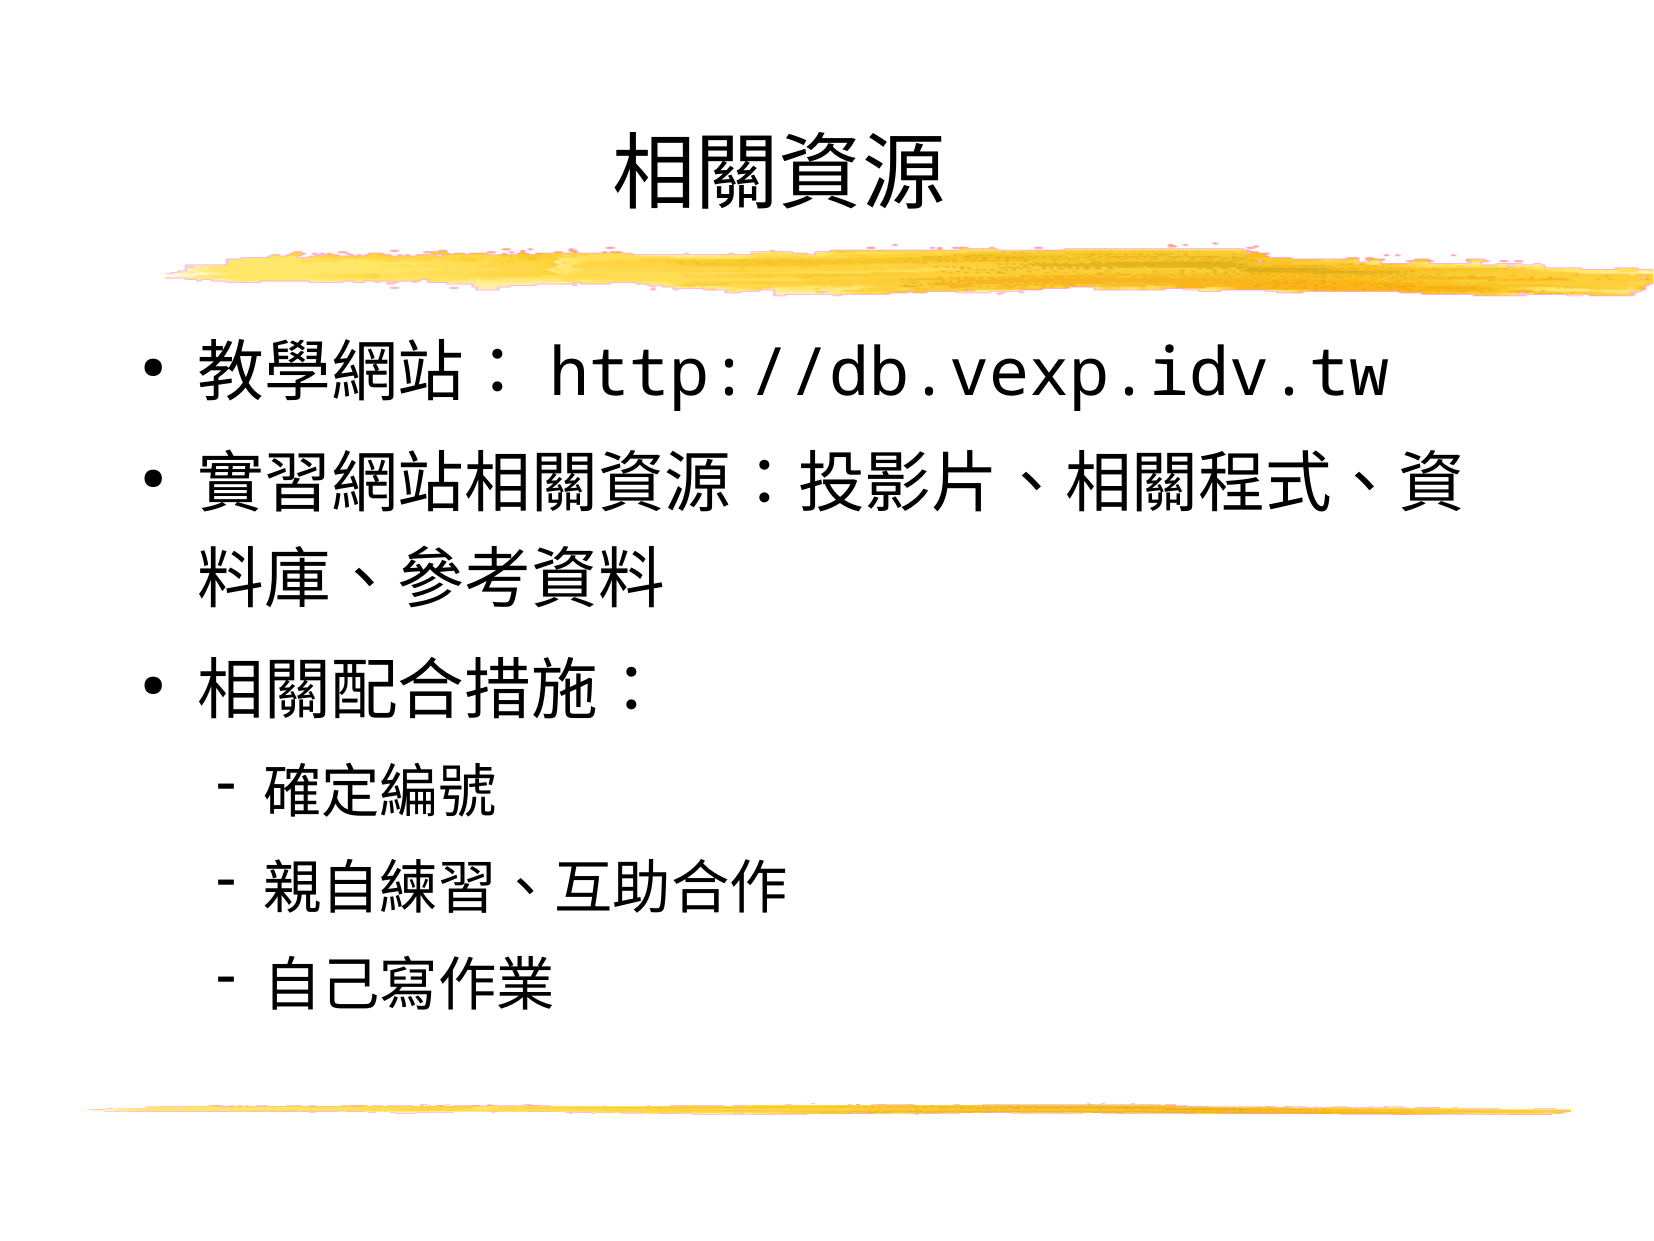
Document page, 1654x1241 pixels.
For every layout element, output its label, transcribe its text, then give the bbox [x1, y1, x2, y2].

title 相關資源 [76, 12, 1482, 235]
list 教學網站：http://db.vexp.idv.tw 實習網站相關資源：投影片、相關程式、資料庫、參考資料 相關配合措施： 確定編號 親自練習、互助合作 自己寫作業 [126, 311, 1533, 1128]
picture [165, 237, 1654, 308]
picture [82, 1102, 126, 1117]
picture [1533, 1102, 1571, 1117]
